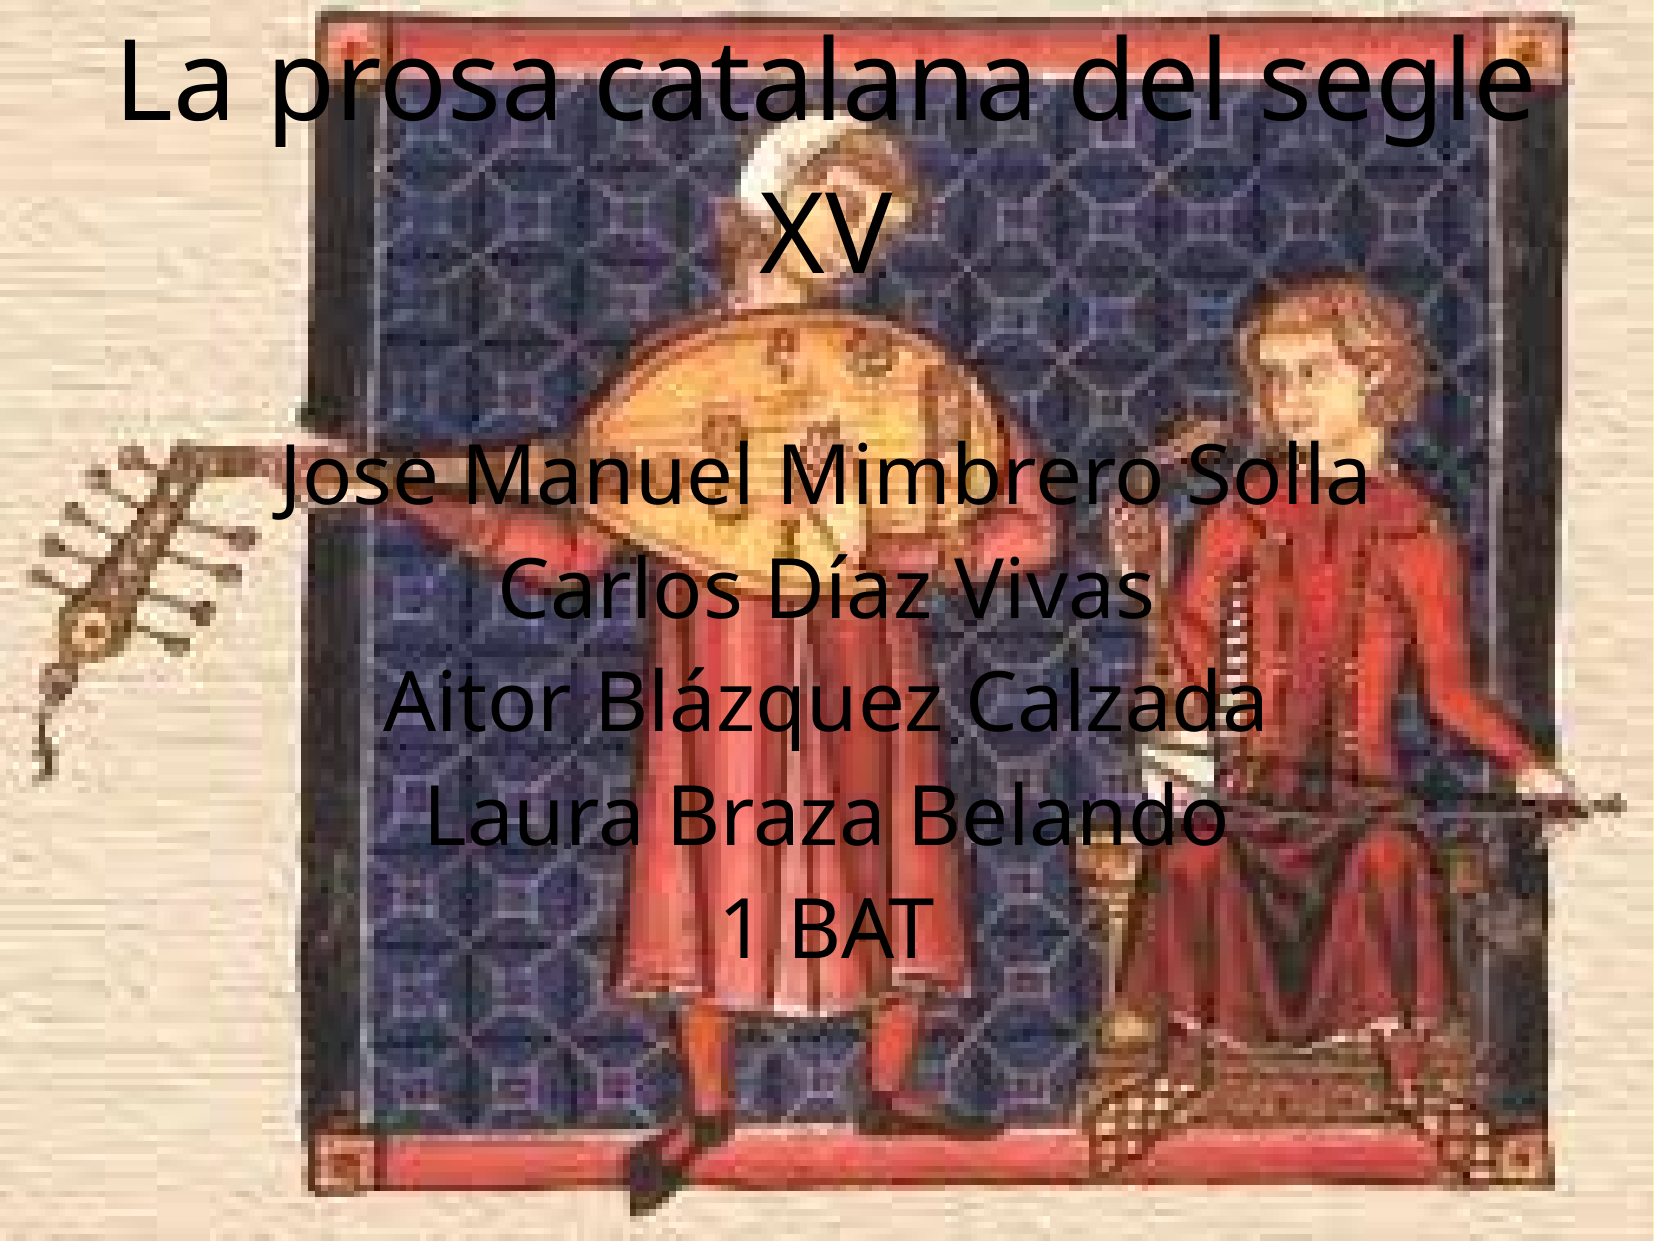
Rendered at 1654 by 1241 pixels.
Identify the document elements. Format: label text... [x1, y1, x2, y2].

title La prosa catalana del segle XV [82, 49, 1571, 257]
subtitle Jose Manuel Mimbrero Solla Carlos Díaz Vivas Aitor Blázquez Calzada Laura Braza Belando 1 BAT [82, 290, 1571, 1109]
picture [0, 0, 1654, 1241]
